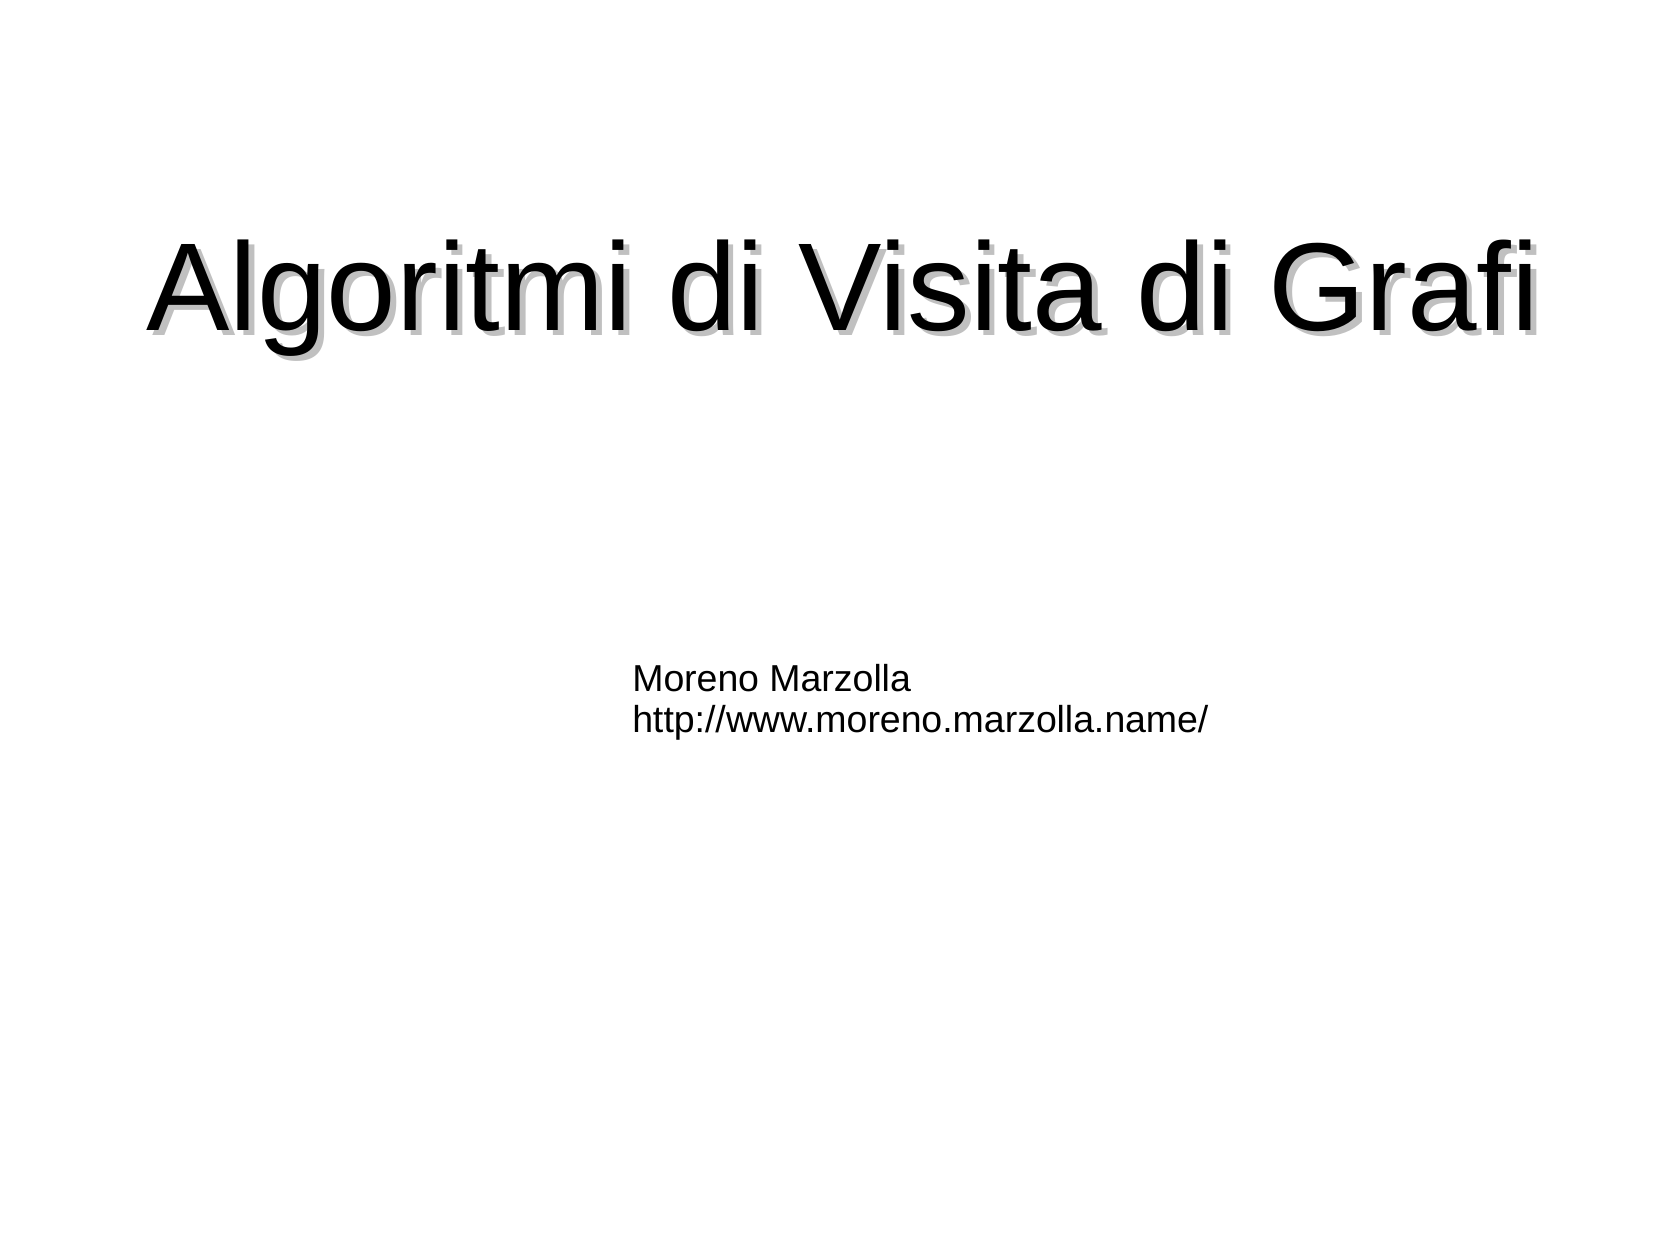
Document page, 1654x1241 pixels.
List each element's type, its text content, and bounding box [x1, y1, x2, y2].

text_box Algoritmi di Visita di Grafi [75, 140, 1613, 434]
text_box Moreno Marzolla http://www.moreno.marzolla.name/ [617, 649, 1388, 1003]
